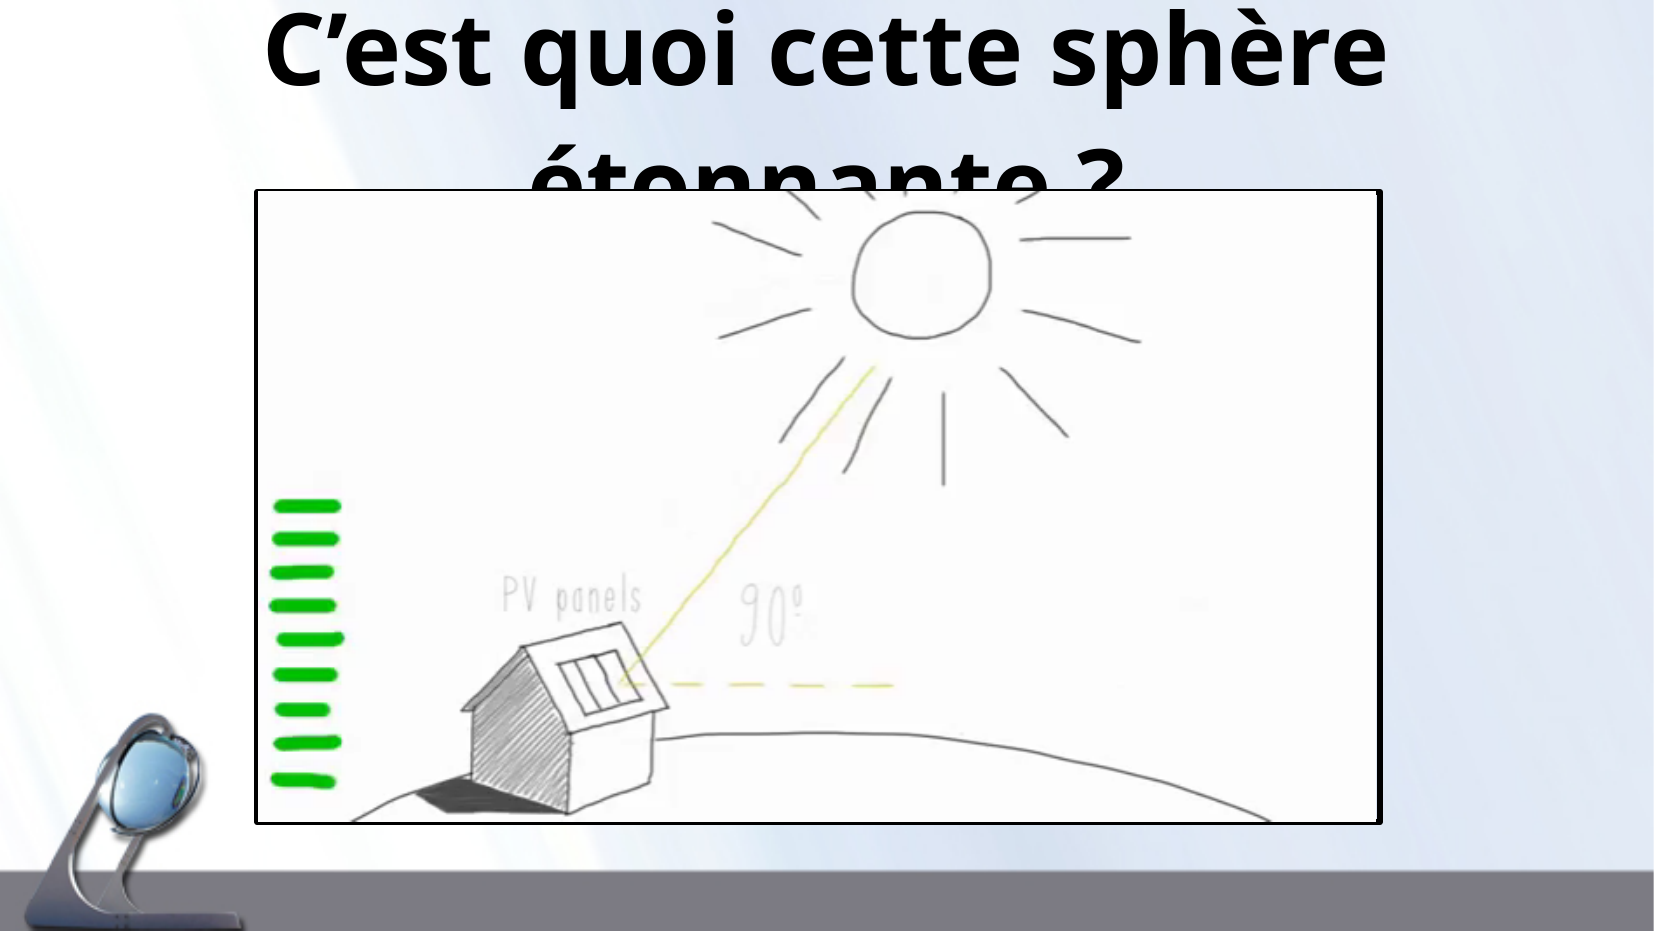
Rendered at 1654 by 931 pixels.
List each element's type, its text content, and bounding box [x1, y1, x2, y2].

title C’est quoi cette sphère étonnante ? [82, 37, 1571, 193]
picture [0, 0, 1654, 931]
text_box [257, 190, 1377, 822]
